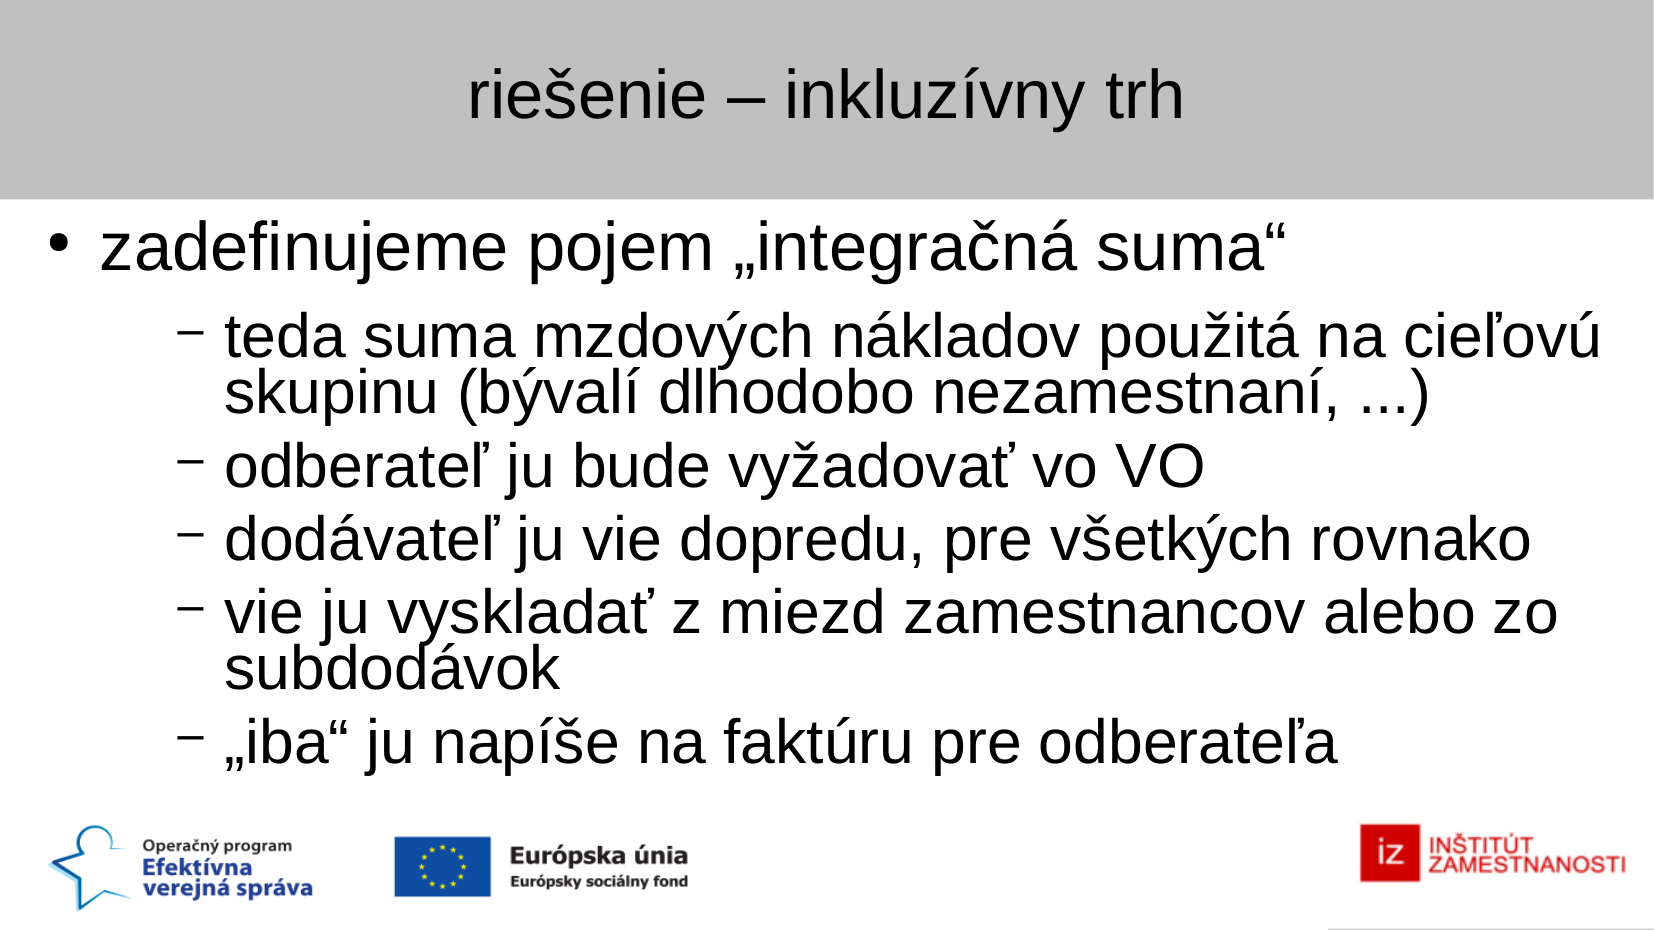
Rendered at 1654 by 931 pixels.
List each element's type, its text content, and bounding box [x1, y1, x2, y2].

picture [1328, 775, 1654, 931]
list zadefinujeme pojem „integračná suma“ teda suma mzdových nákladov použitá na cieľovú skupinu (bývalí dlhodobo nezamestnaní, ...) odberateľ ju bude vyžadovať vo VO dodávateľ ju vie dopredu, pre všetkých rovnako vie ju vyskladať z miezd zamestnancov alebo zo subdodávok „iba“ ju napíše na faktúru pre odberateľa [29, 221, 1625, 808]
title riešenie – inkluzívny trh [88, 22, 1565, 178]
picture [29, 808, 709, 931]
